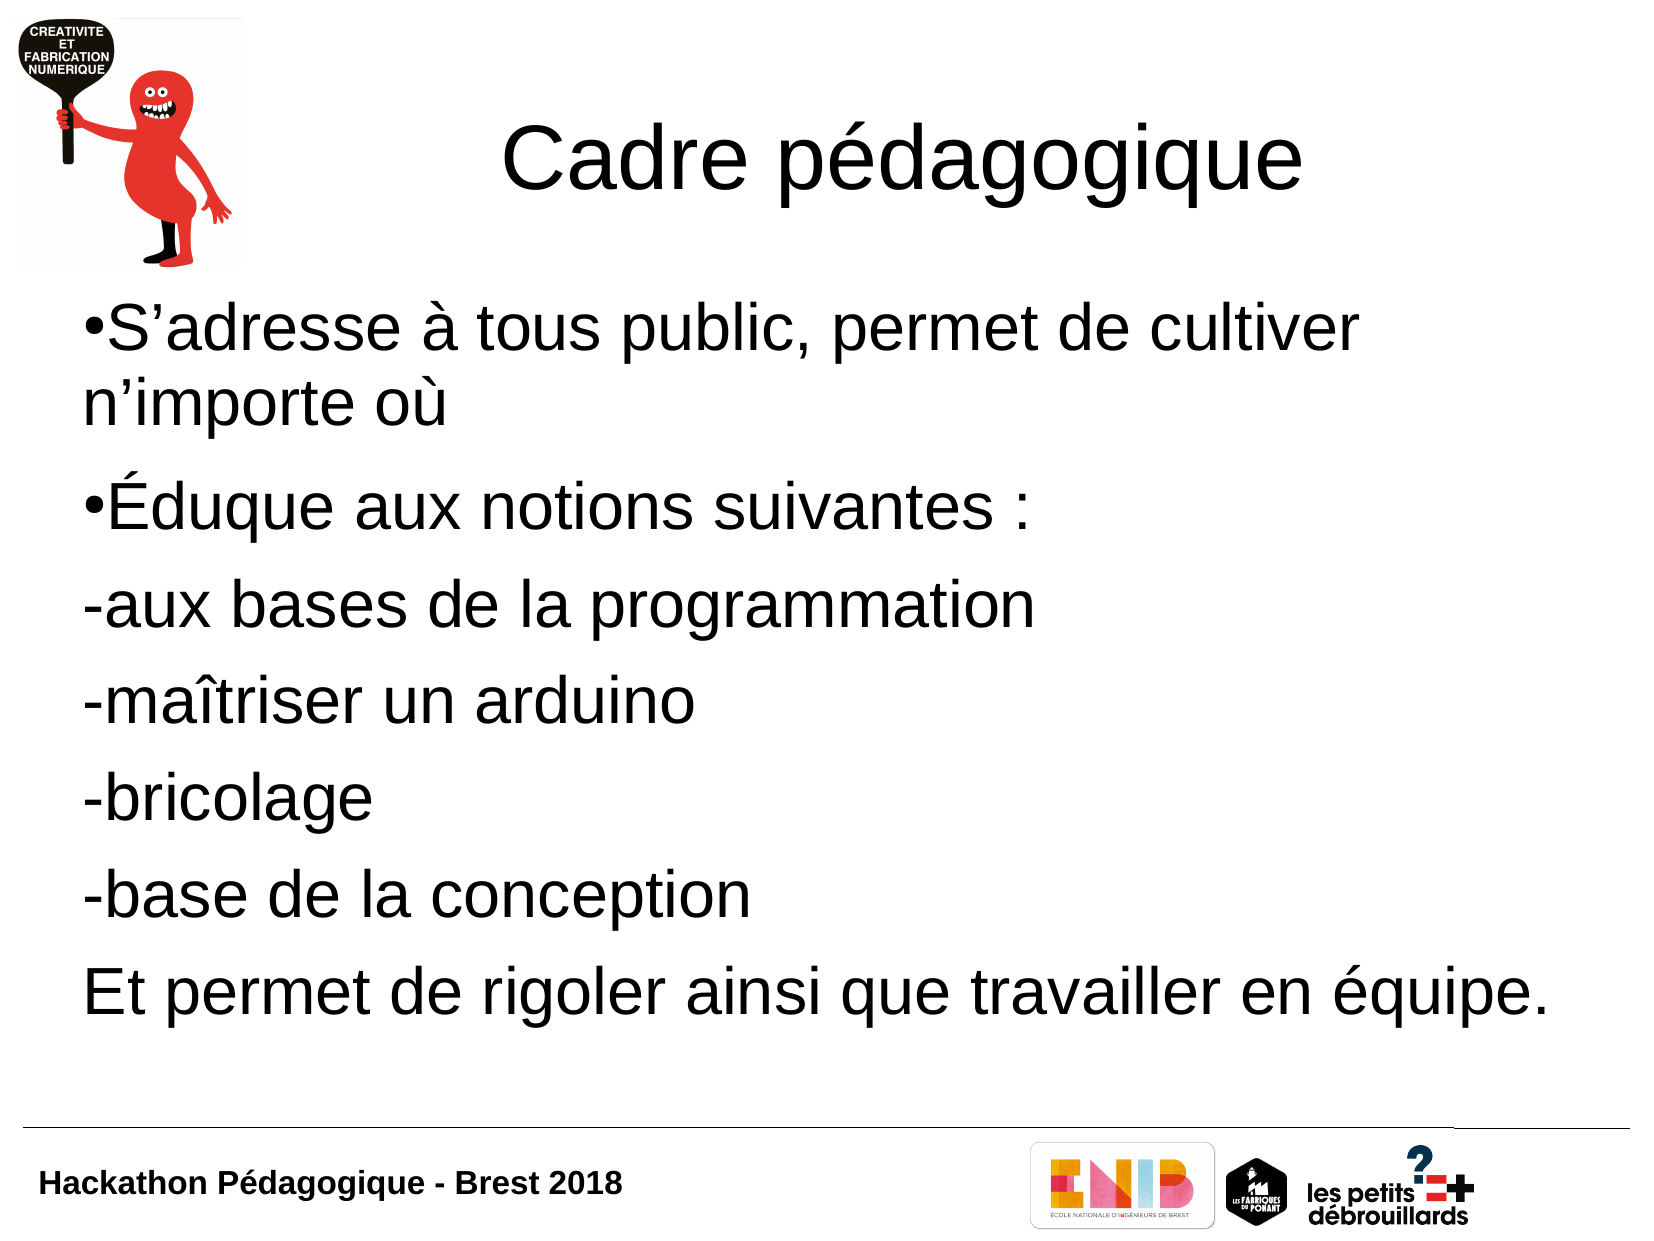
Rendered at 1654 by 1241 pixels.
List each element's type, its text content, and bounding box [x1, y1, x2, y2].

list S’adresse à tous public, permet de cultiver n’importe où Éduque aux notions suivantes : -aux bases de la programmation -maîtriser un arduino -bricolage -base de la conception Et permet de rigoler ainsi que travailler en équipe. [82, 290, 1571, 1109]
picture [15, 18, 243, 269]
picture [1308, 1145, 1474, 1225]
title Cadre pédagogique [243, 49, 1571, 257]
picture [1015, 1127, 1287, 1241]
text_box Hackathon Pédagogique - Brest 2018 [23, 1157, 945, 1211]
